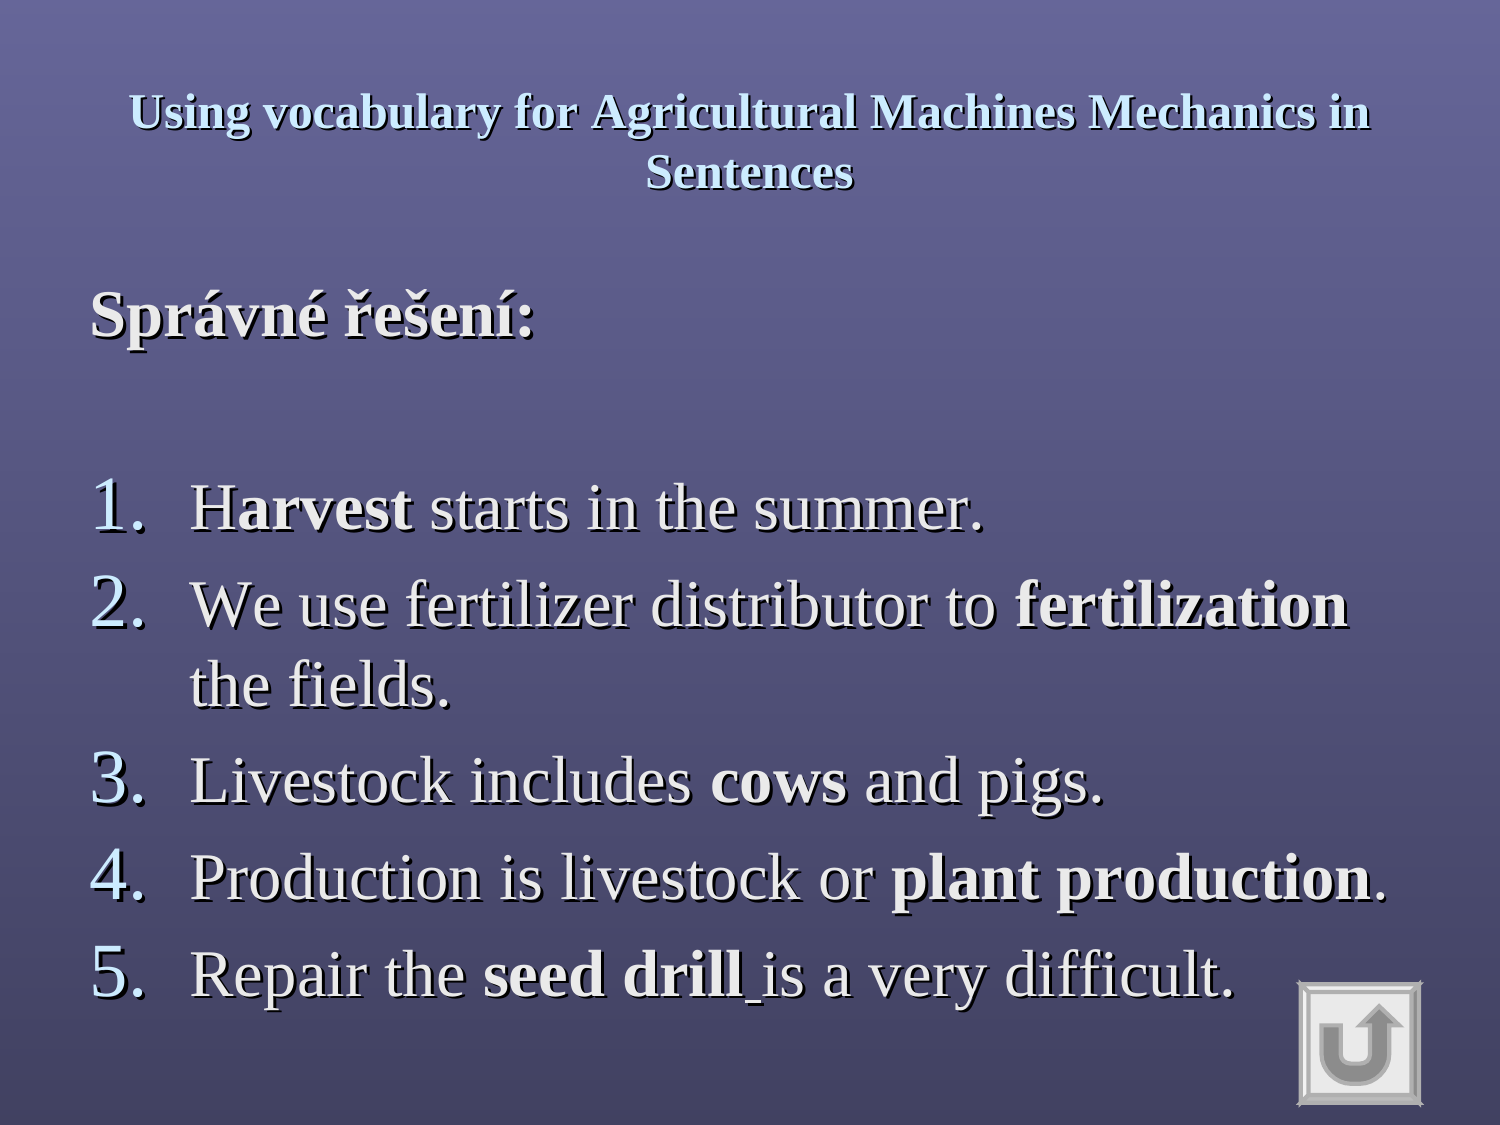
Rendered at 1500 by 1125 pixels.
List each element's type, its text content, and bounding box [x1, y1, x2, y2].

title Using vocabulary for Agricultural Machines Mechanics in Sentences [74, 44, 1425, 233]
list Správné řešení: Harvest starts in the summer. We use fertilizer distributor to fertilization the fields. Livestock includes cows and pigs. Production is livestock or plant production. Repair the seed drill is a very difficult. [74, 262, 1425, 1114]
text_box [1302, 984, 1420, 1103]
